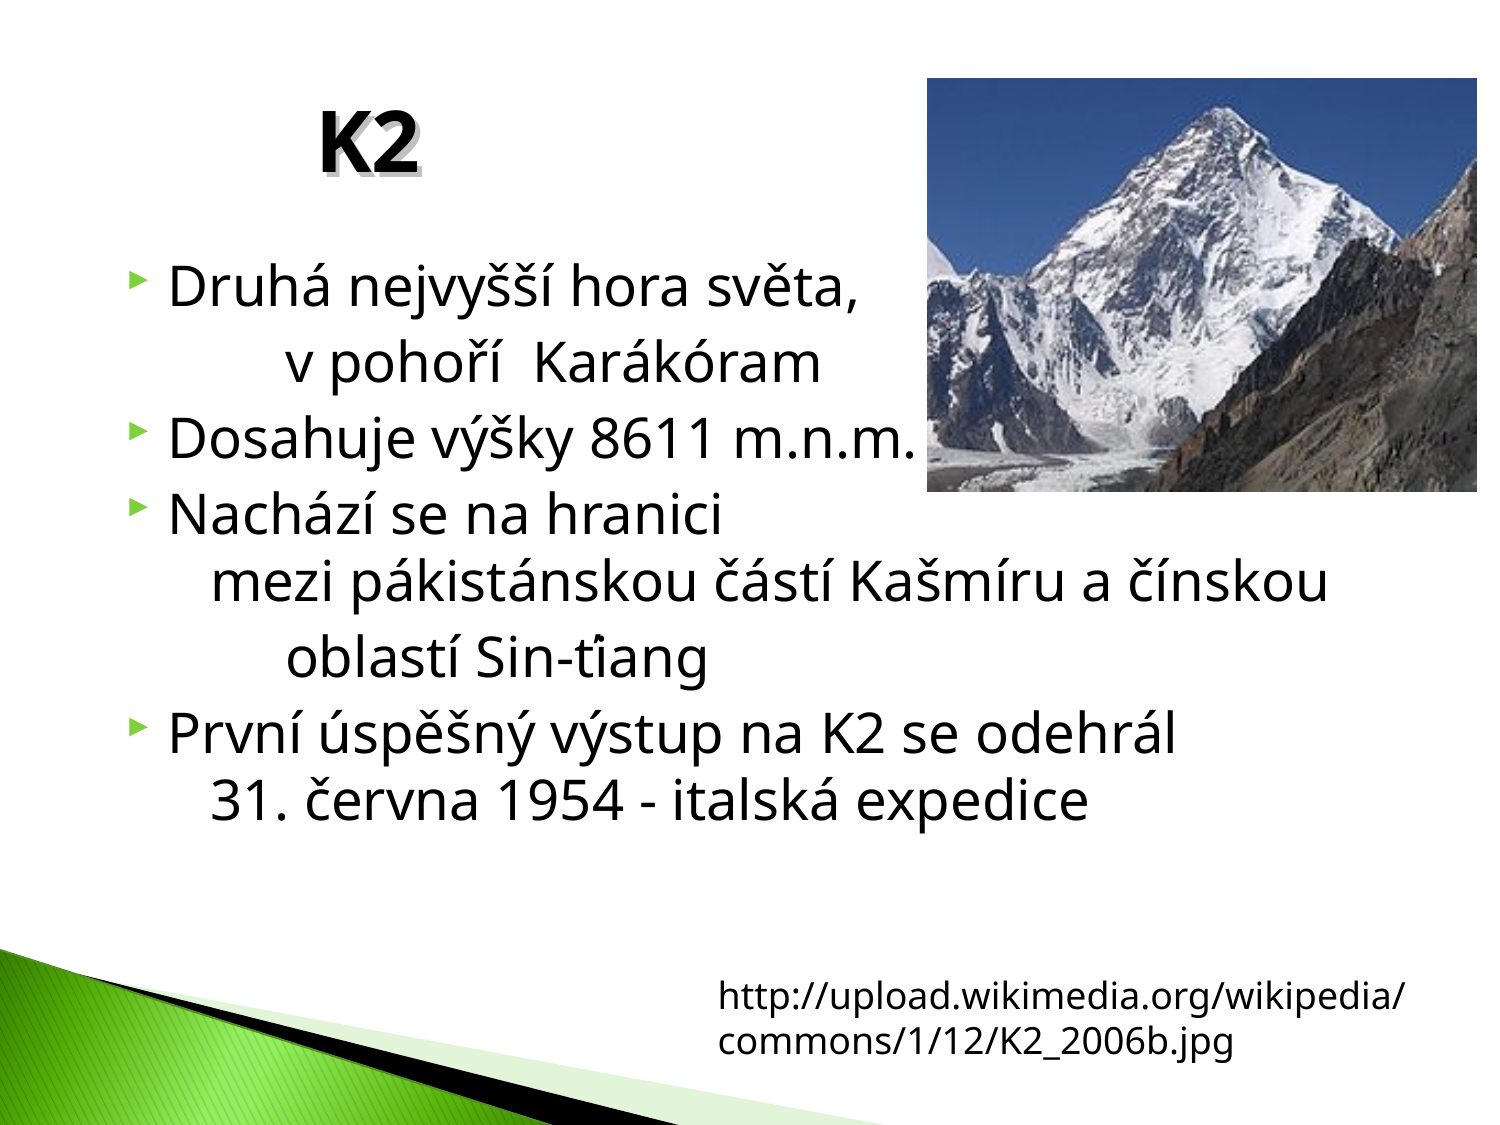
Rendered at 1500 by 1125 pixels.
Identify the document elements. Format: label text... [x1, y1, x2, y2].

list Druhá nejvyšší hora světa, v pohoří Karákóram Dosahuje výšky 8611 m.n.m. Nachází se na hranici mezi pákistánskou částí Kašmíru a čínskou oblastí Sin-ťiang První úspěšný výstup na K2 se odehrál 31. června 1954 - italská expedice [75, 243, 1426, 986]
text_box http://upload.wikimedia.org/wikipedia/commons/1/12/K2_2006b.jpg [703, 964, 1453, 1069]
title K2 [75, 45, 1426, 233]
picture [927, 78, 1477, 492]
